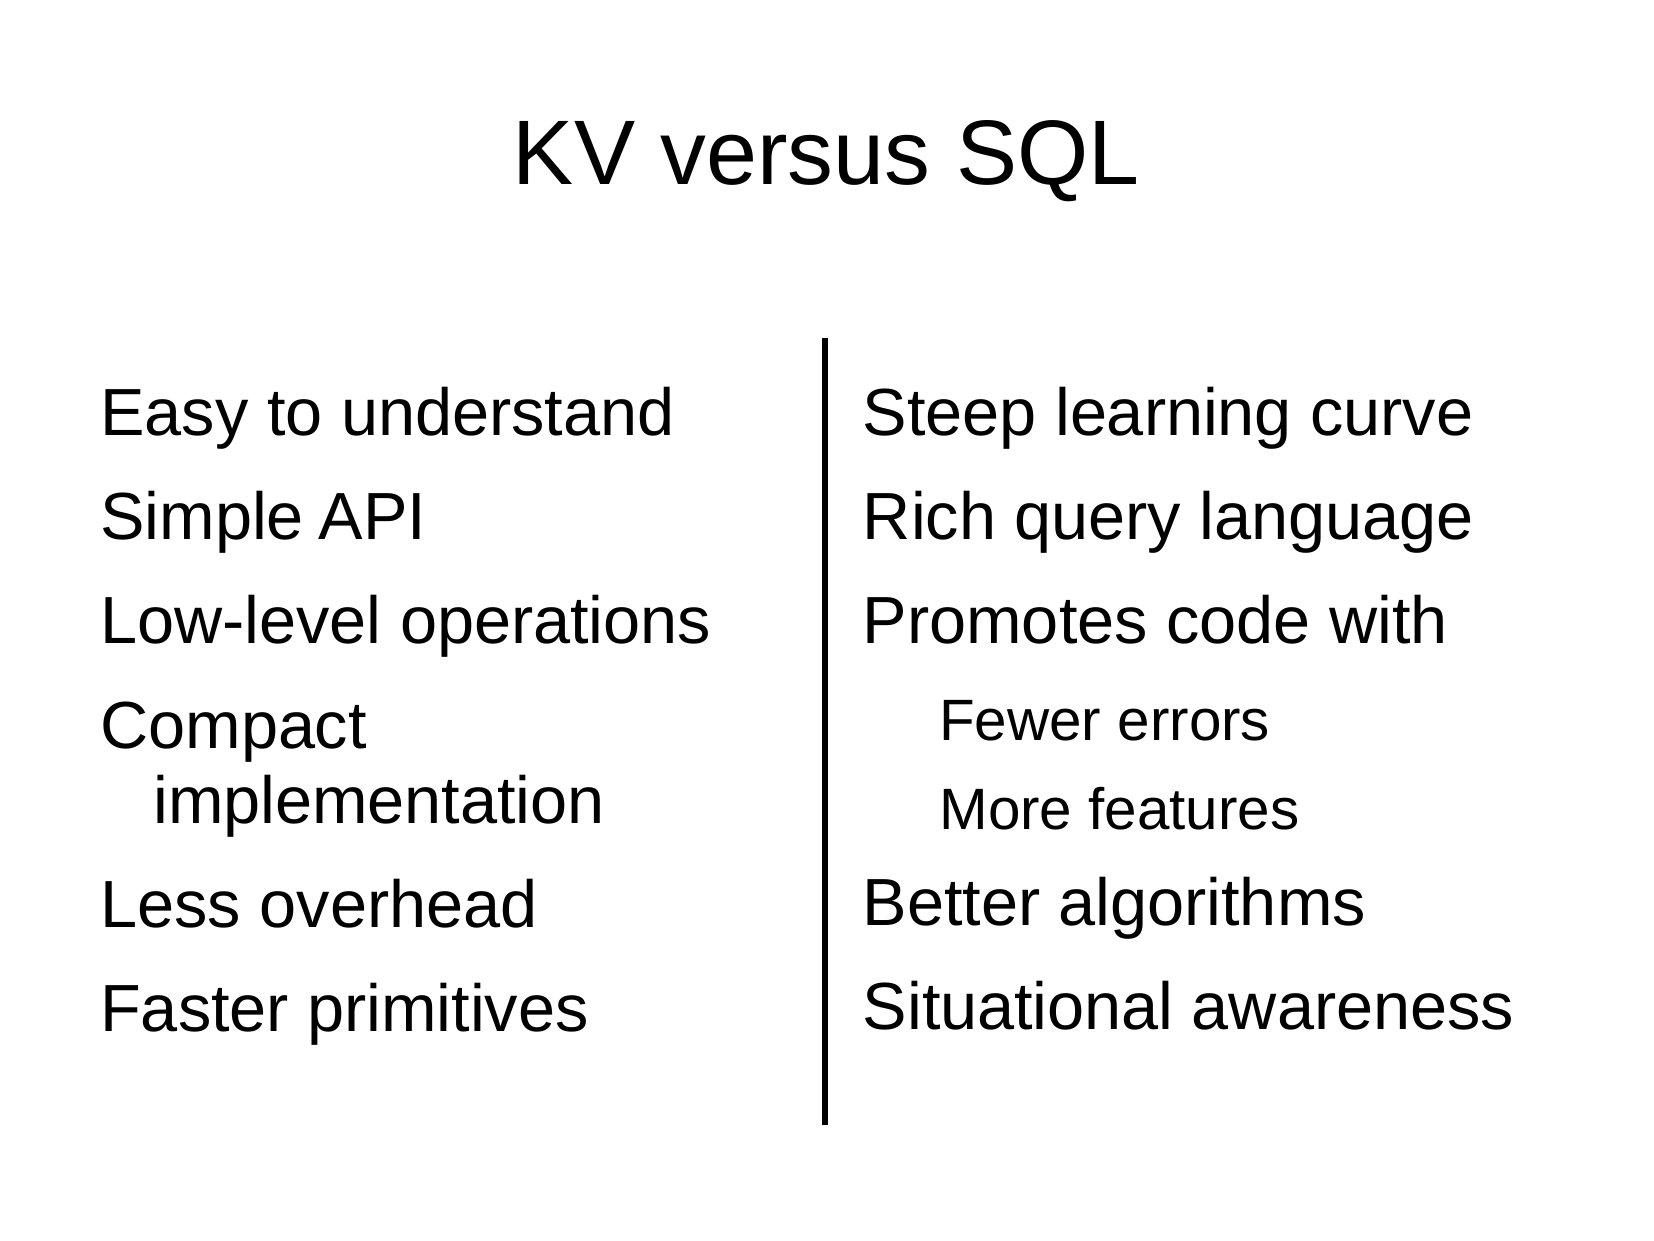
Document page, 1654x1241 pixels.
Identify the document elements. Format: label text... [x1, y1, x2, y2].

title KV versus SQL [82, 49, 1571, 257]
list Easy to understand Simple API Low-level operations Compact implementation Less overhead Faster primitives [82, 375, 809, 1094]
list Steep learning curve Rich query language Promotes code with Fewer errors More features Better algorithms Situational awareness [845, 375, 1572, 1094]
